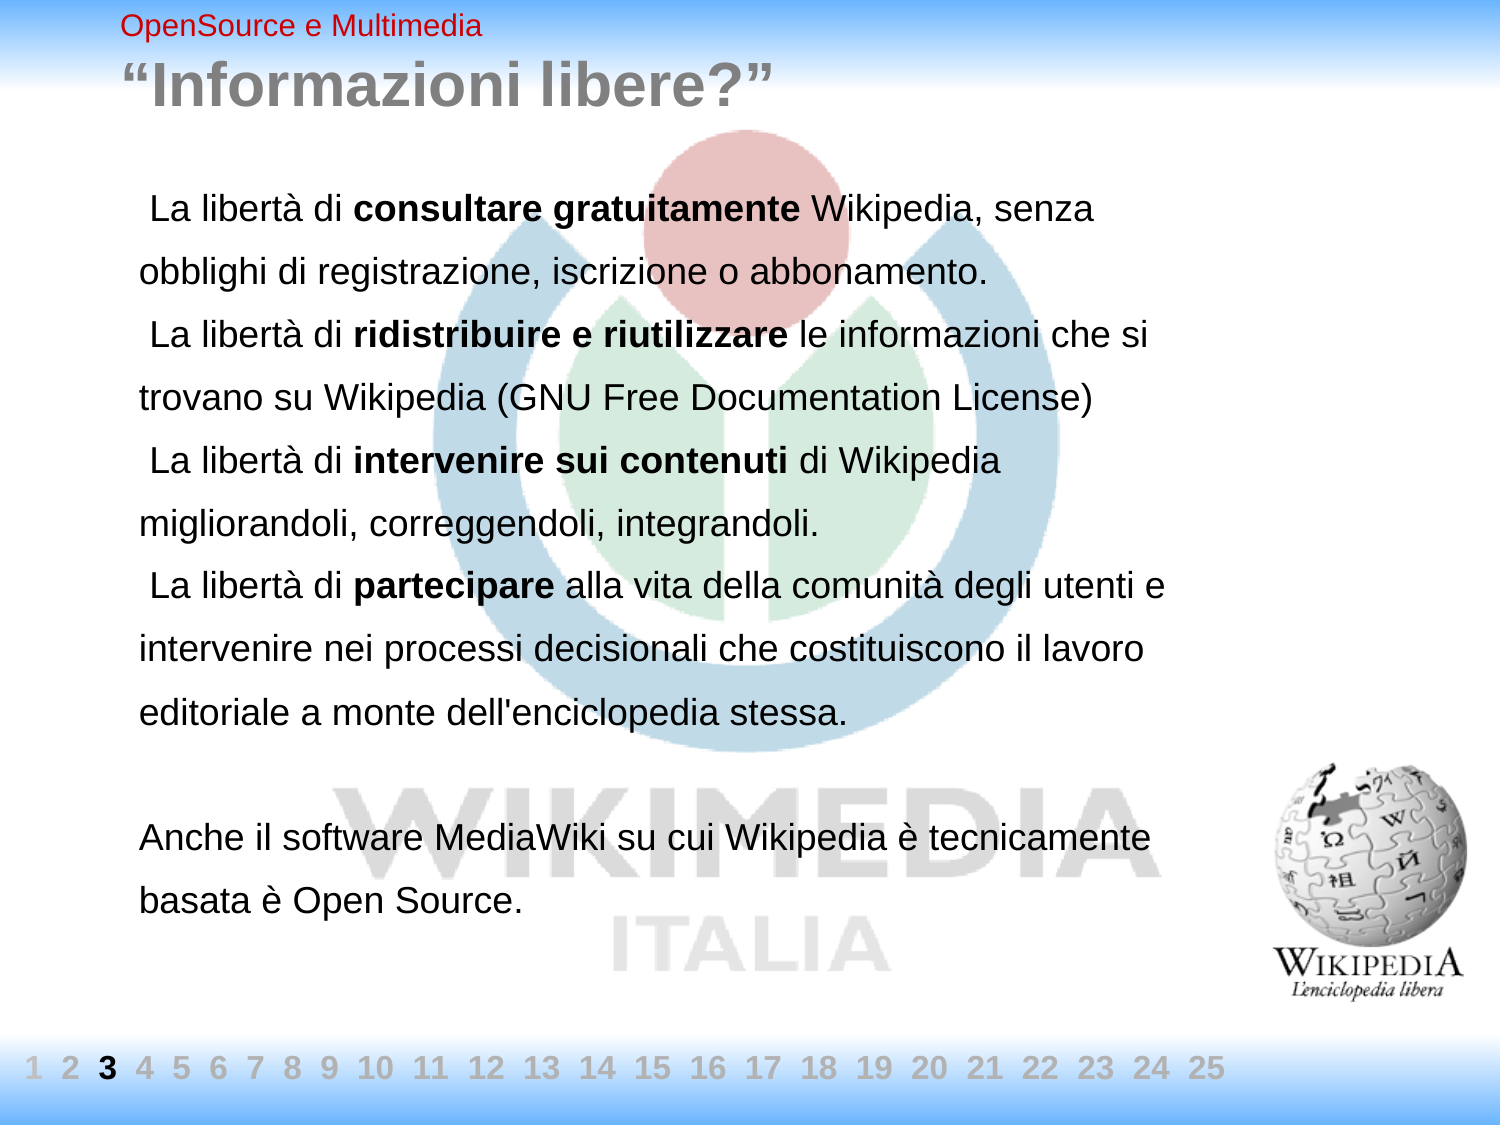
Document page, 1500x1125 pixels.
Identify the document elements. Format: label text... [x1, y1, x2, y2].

text_box OpenSource e Multimedia [120, 7, 1479, 43]
text_box 1 2 3 4 5 6 7 8 9 10 11 12 13 14 15 16 17 18 19 20 21 22 23 24 25 [24, 1049, 1267, 1087]
text_box “Informazioni libere?” [120, 50, 1479, 120]
chart [1265, 761, 1477, 1004]
text_box [0, 1034, 1500, 1125]
text_box La libertà di consultare gratuitamente Wikipedia, senza obblighi di registrazione, iscrizione o abbonamento. La libertà di ridistribuire e riutilizzare le informazioni che si trovano su Wikipedia (GNU Free Documentation License) La libertà di intervenire sui contenuti di Wikipedia migliorandoli, correggendoli, integrandoli. La libertà di partecipare alla vita della comunità degli utenti e intervenire nei processi decisionali che costituiscono il lavoro editoriale a monte dell'enciclopedia stessa. Anche il software MediaWiki su cui Wikipedia è tecnicamente basata è Open Source. [124, 158, 1241, 959]
text_box [0, 0, 1500, 91]
picture [75, 91, 1426, 1034]
